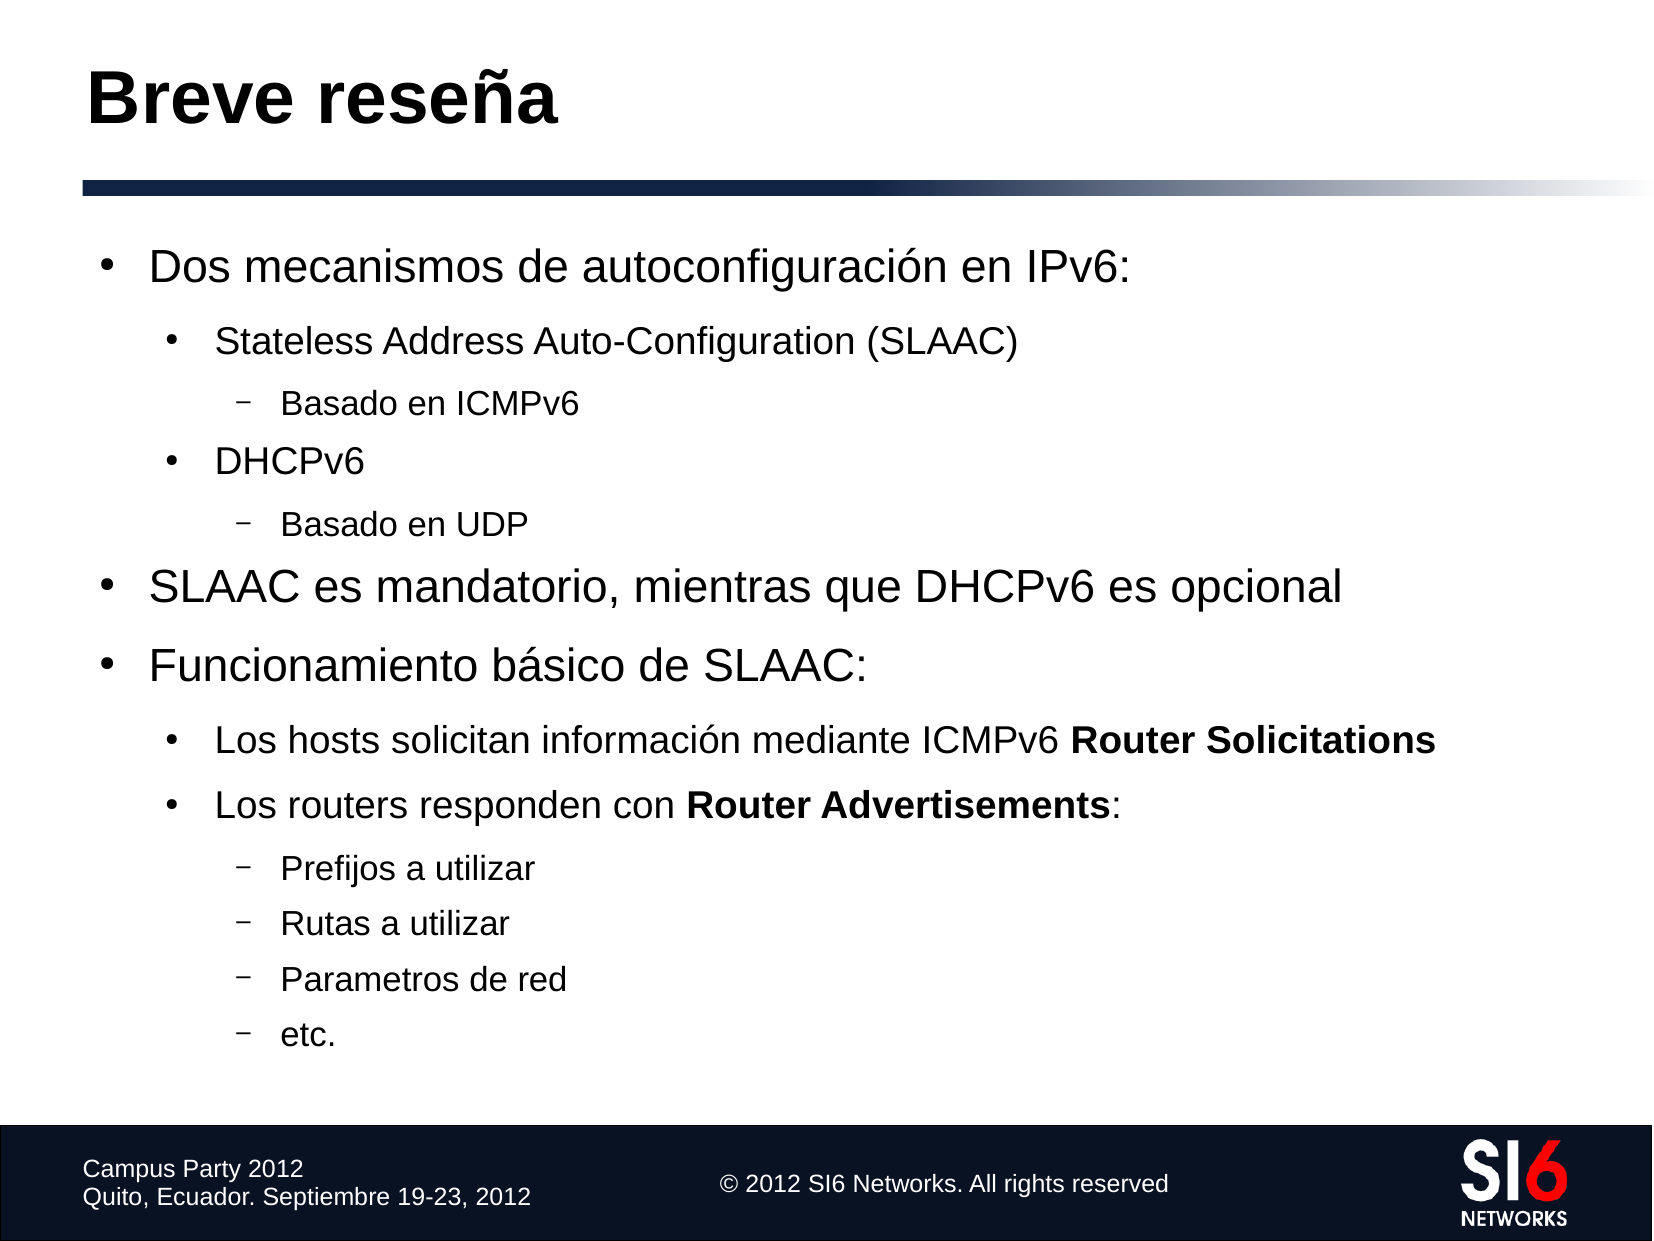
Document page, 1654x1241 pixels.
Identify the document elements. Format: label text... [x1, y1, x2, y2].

picture [1461, 1139, 1567, 1226]
title Breve reseña [86, 30, 1576, 166]
list Dos mecanismos de autoconfiguración en IPv6: Stateless Address Auto-Configuration (SLAAC) Basado en ICMPv6 DHCPv6 Basado en UDP SLAAC es mandatorio, mientras que DHCPv6 es opcional Funcionamiento básico de SLAAC: Los hosts solicitan información mediante ICMPv6 Router Solicitations Los routers responden con Router Advertisements: Prefijos a utilizar Rutas a utilizar Parametros de red etc. [82, 240, 1571, 1059]
